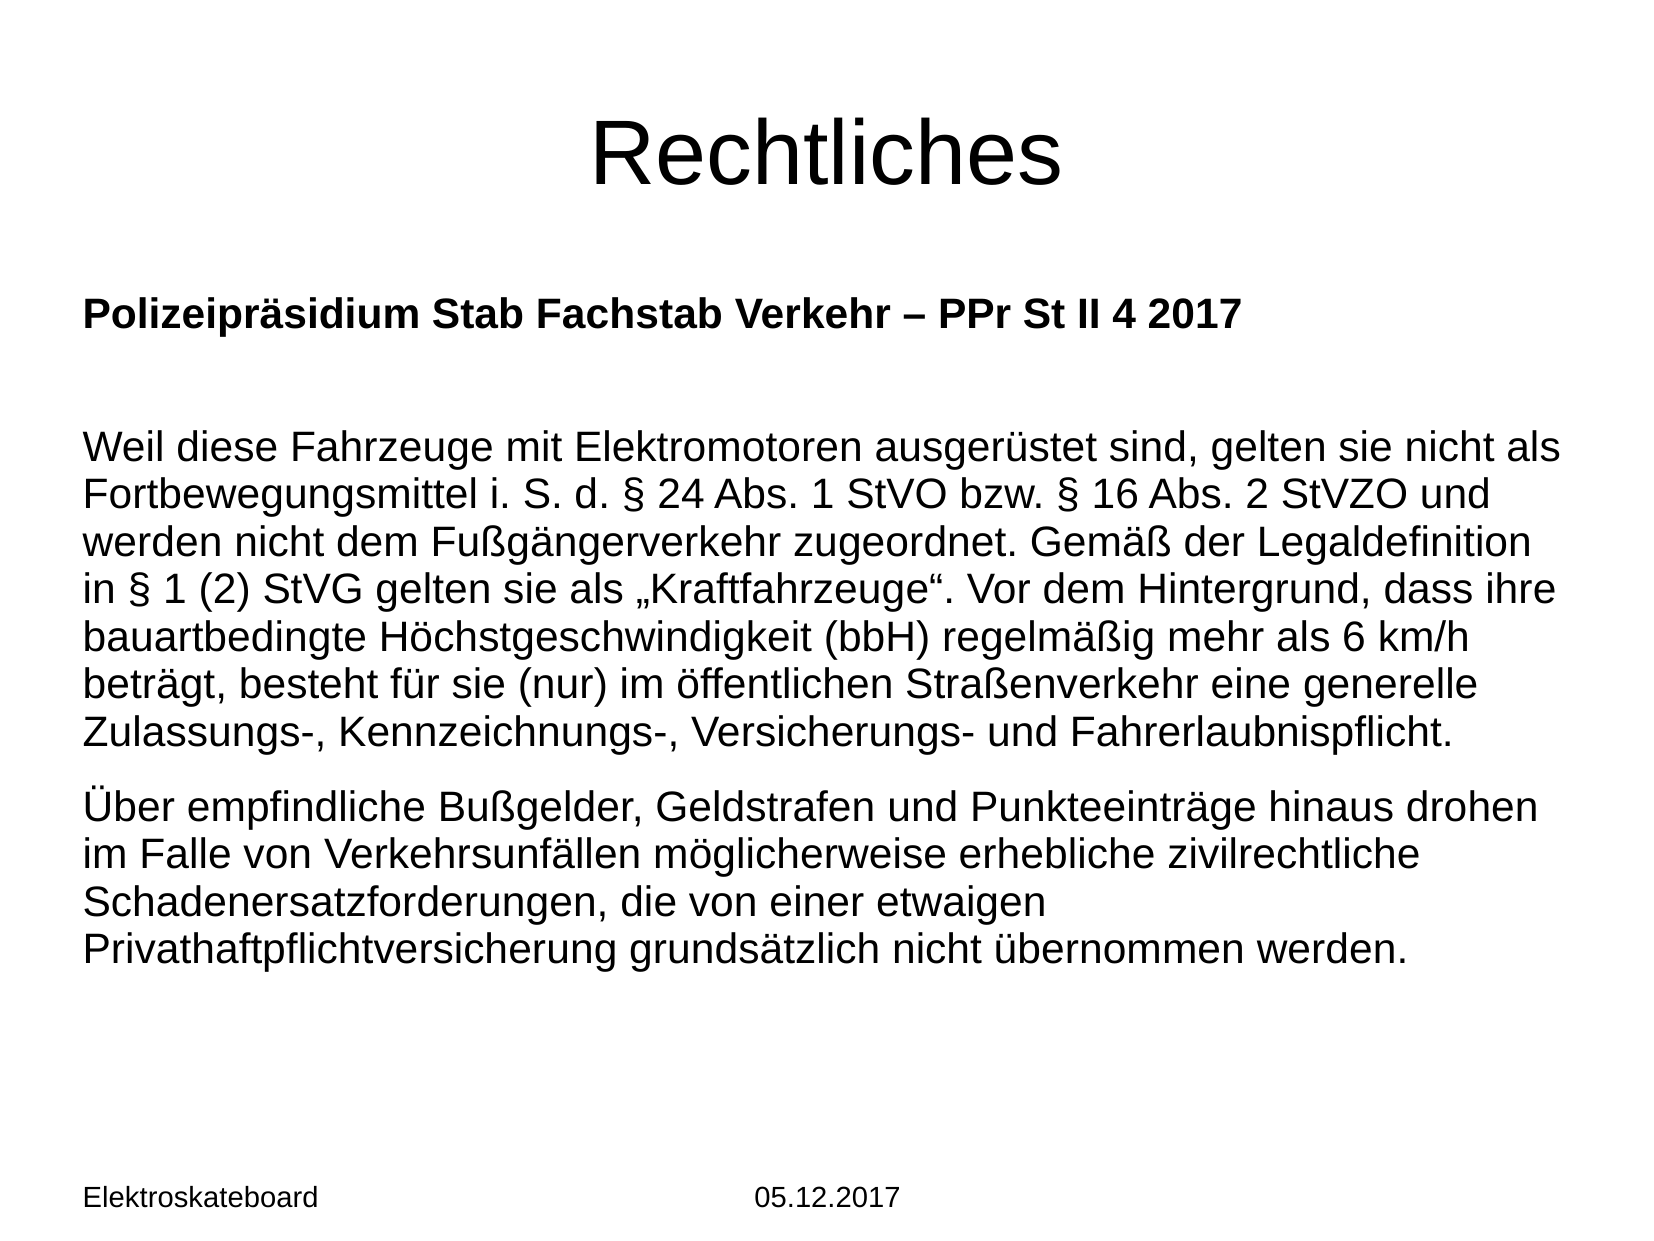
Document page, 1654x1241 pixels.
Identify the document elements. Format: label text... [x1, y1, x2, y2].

title Rechtliches [82, 49, 1571, 257]
list Polizeipräsidium Stab Fachstab Verkehr – PPr St II 4 2017 Weil diese Fahrzeuge mit Elektromotoren ausgerüstet sind, gelten sie nicht als Fortbewegungsmittel i. S. d. § 24 Abs. 1 StVO bzw. § 16 Abs. 2 StVZO und werden nicht dem Fußgängerverkehr zugeordnet. Gemäß der Legaldefinition in § 1 (2) StVG gelten sie als „Kraftfahrzeuge“. Vor dem Hintergrund, dass ihre bauartbedingte Höchstgeschwindigkeit (bbH) regelmäßig mehr als 6 km/h beträgt, besteht für sie (nur) im öffentlichen Straßenverkehr eine generelle Zulassungs-, Kennzeichnungs-, Versicherungs- und Fahrerlaubnispflicht. Über empfindliche Bußgelder, Geldstrafen und Punkteeinträge hinaus drohen im Falle von Verkehrsunfällen möglicherweise erhebliche zivilrechtliche Schadenersatzforderungen, die von einer etwaigen Privathaftpflichtversicherung grundsätzlich nicht übernommen werden. [82, 290, 1571, 1010]
